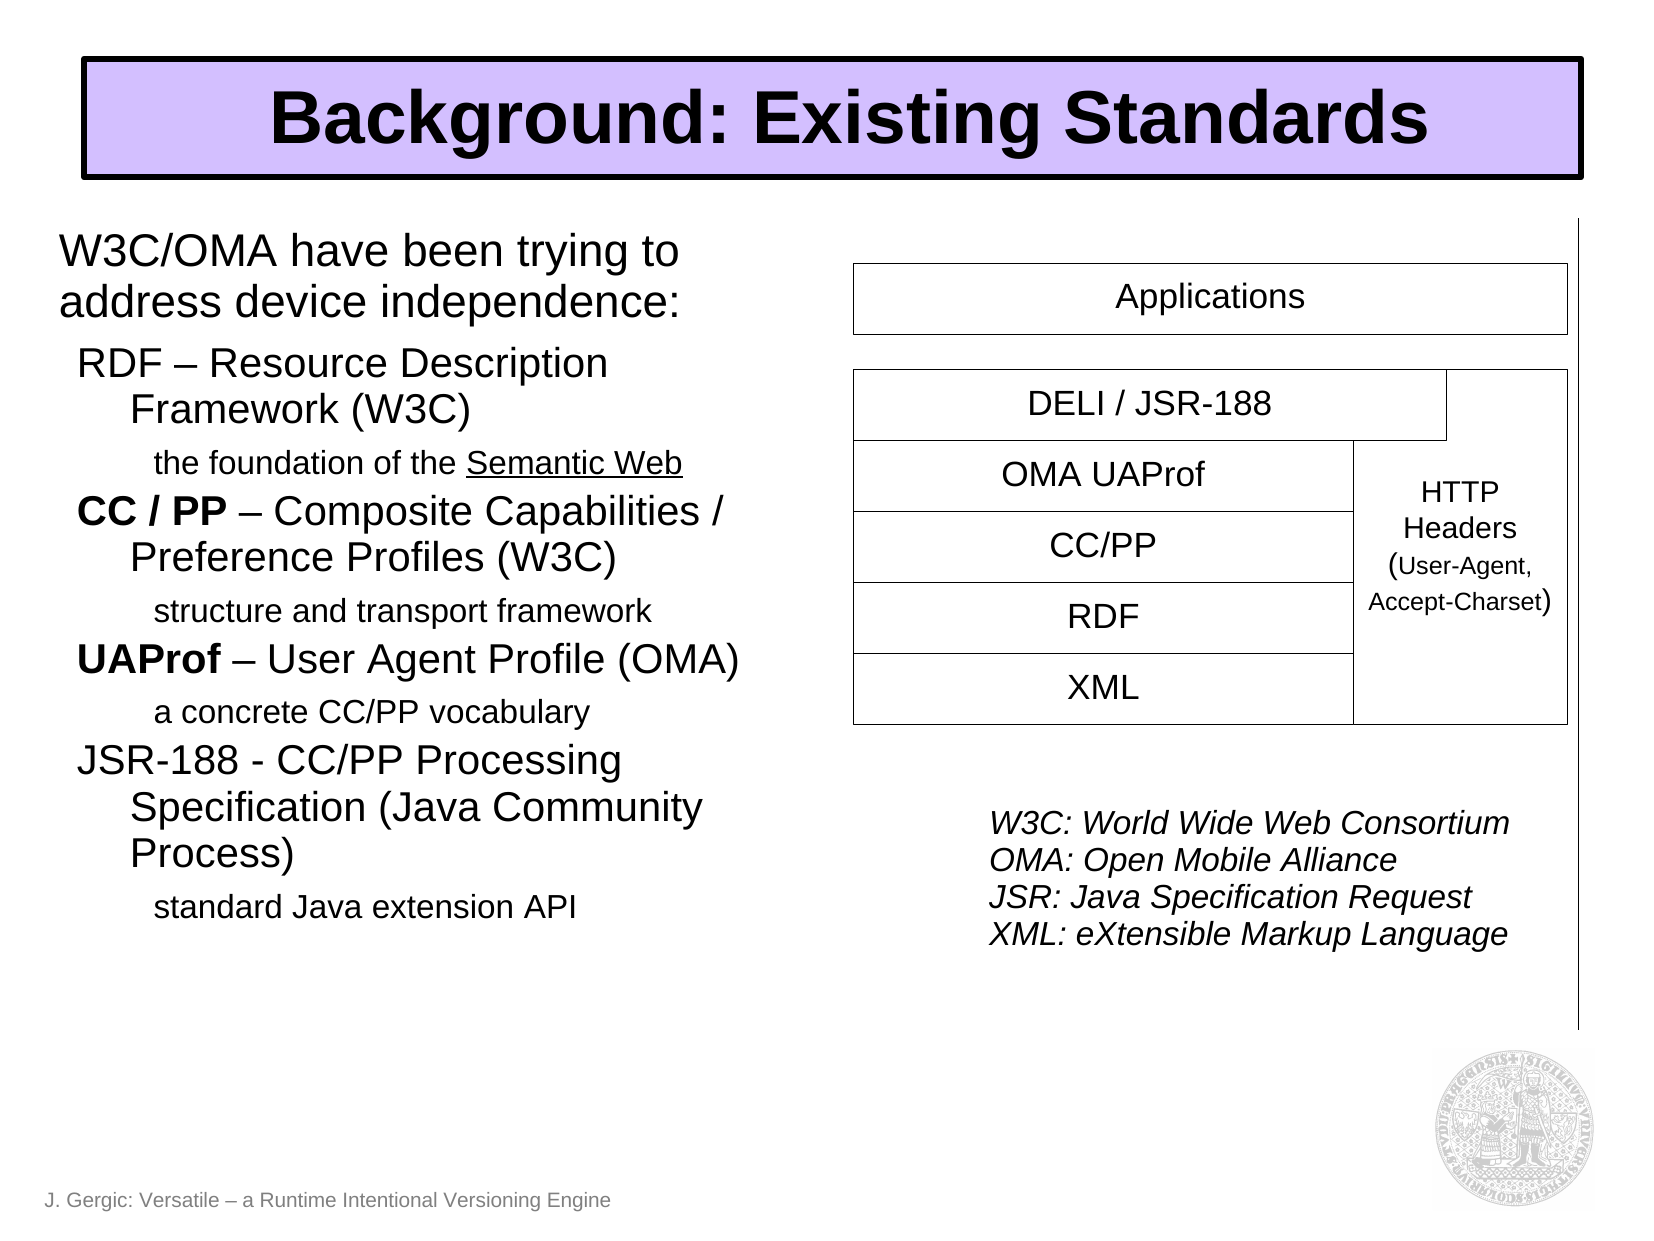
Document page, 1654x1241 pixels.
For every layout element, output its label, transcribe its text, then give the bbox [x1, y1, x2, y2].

list W3C/OMA have been trying to address device independence: RDF – Resource Description Framework (W3C) the foundation of the Semantic Web CC / PP – Composite Capabilities / Preference Profiles (W3C) structure and transport framework UAProf – User Agent Profile (OMA) a concrete CC/PP vocabulary JSR-188 - CC/PP Processing Specification (Java Community Process) standard Java extension API [59, 225, 826, 1163]
picture [850, 259, 1571, 728]
title Background: Existing Standards [84, 58, 1582, 178]
picture [1432, 1048, 1595, 1211]
text_box W3C: World Wide Web Consortium OMA: Open Mobile Alliance JSR: Java Specification Request XML: eXtensible Markup Language [974, 797, 1528, 961]
